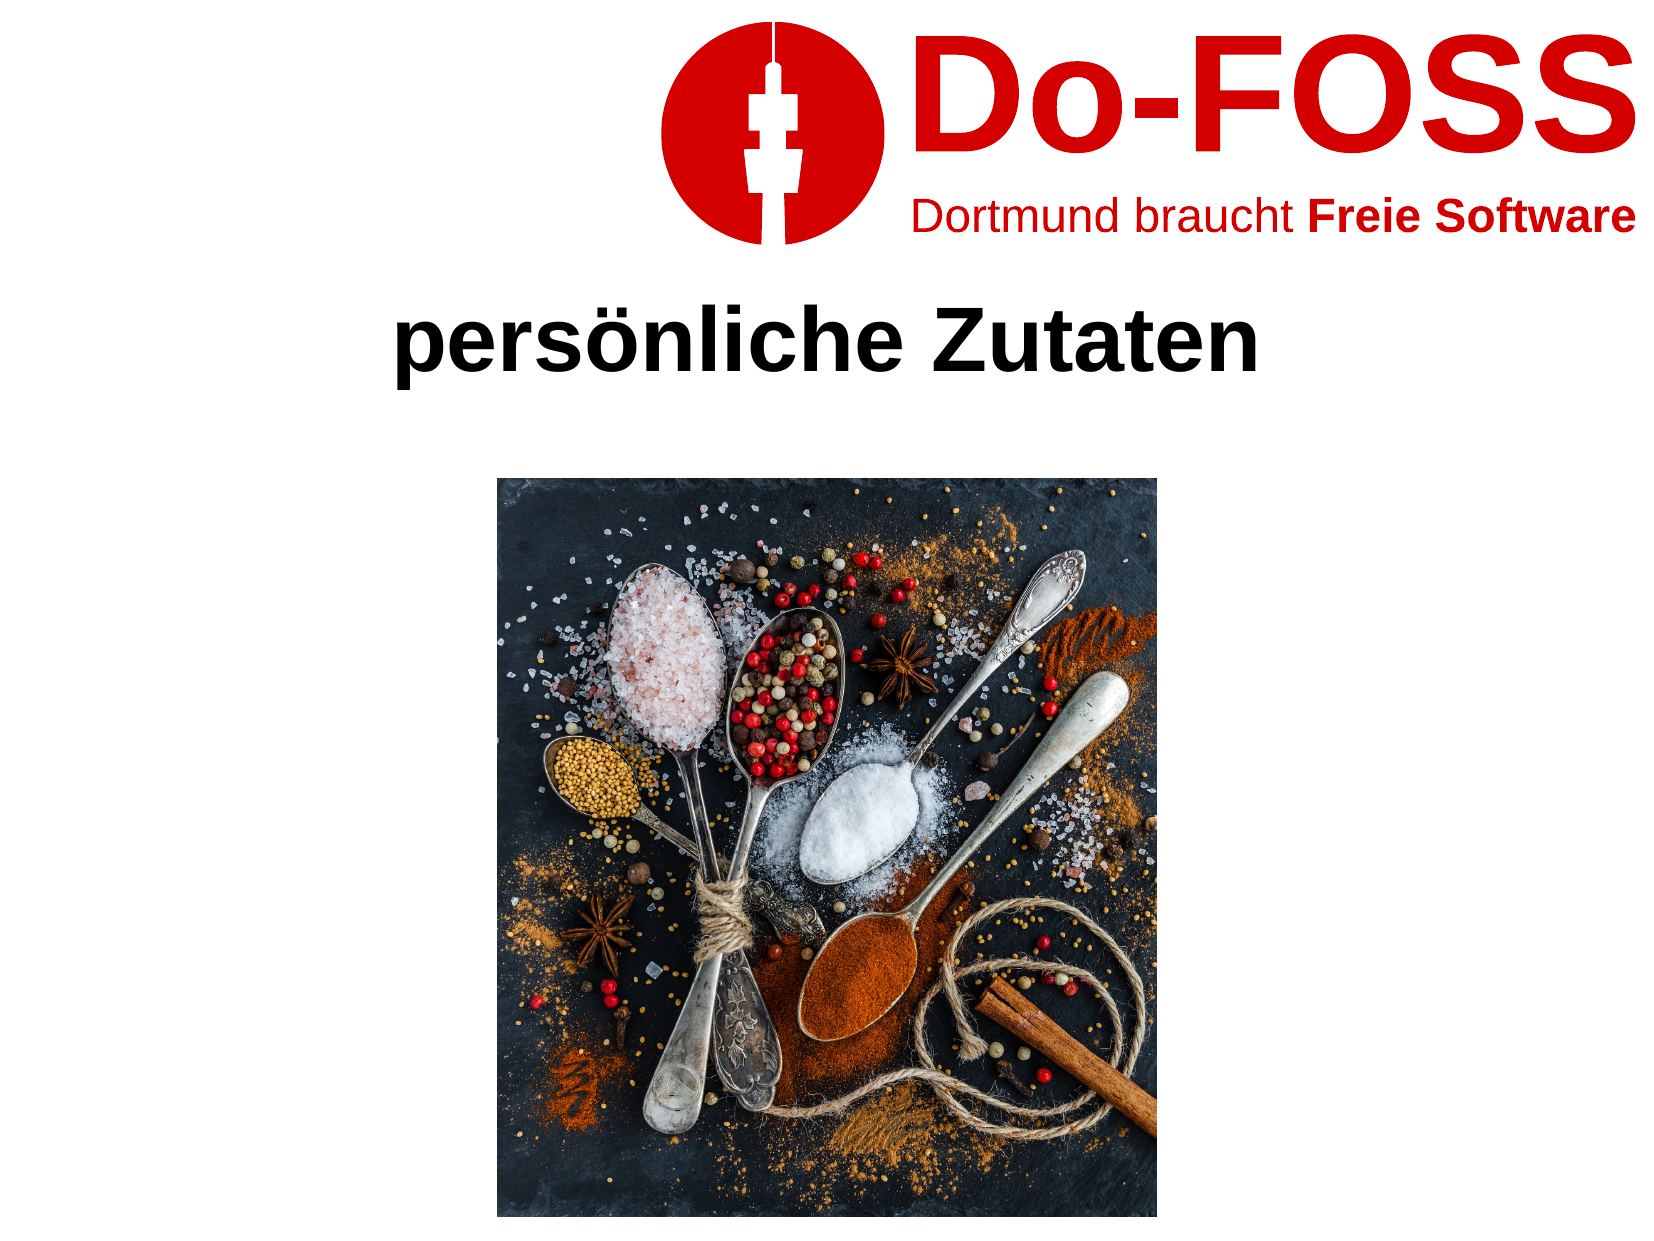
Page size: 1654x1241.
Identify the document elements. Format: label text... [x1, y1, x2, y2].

picture [497, 478, 1157, 1217]
title persönliche Zutaten [82, 236, 1571, 444]
